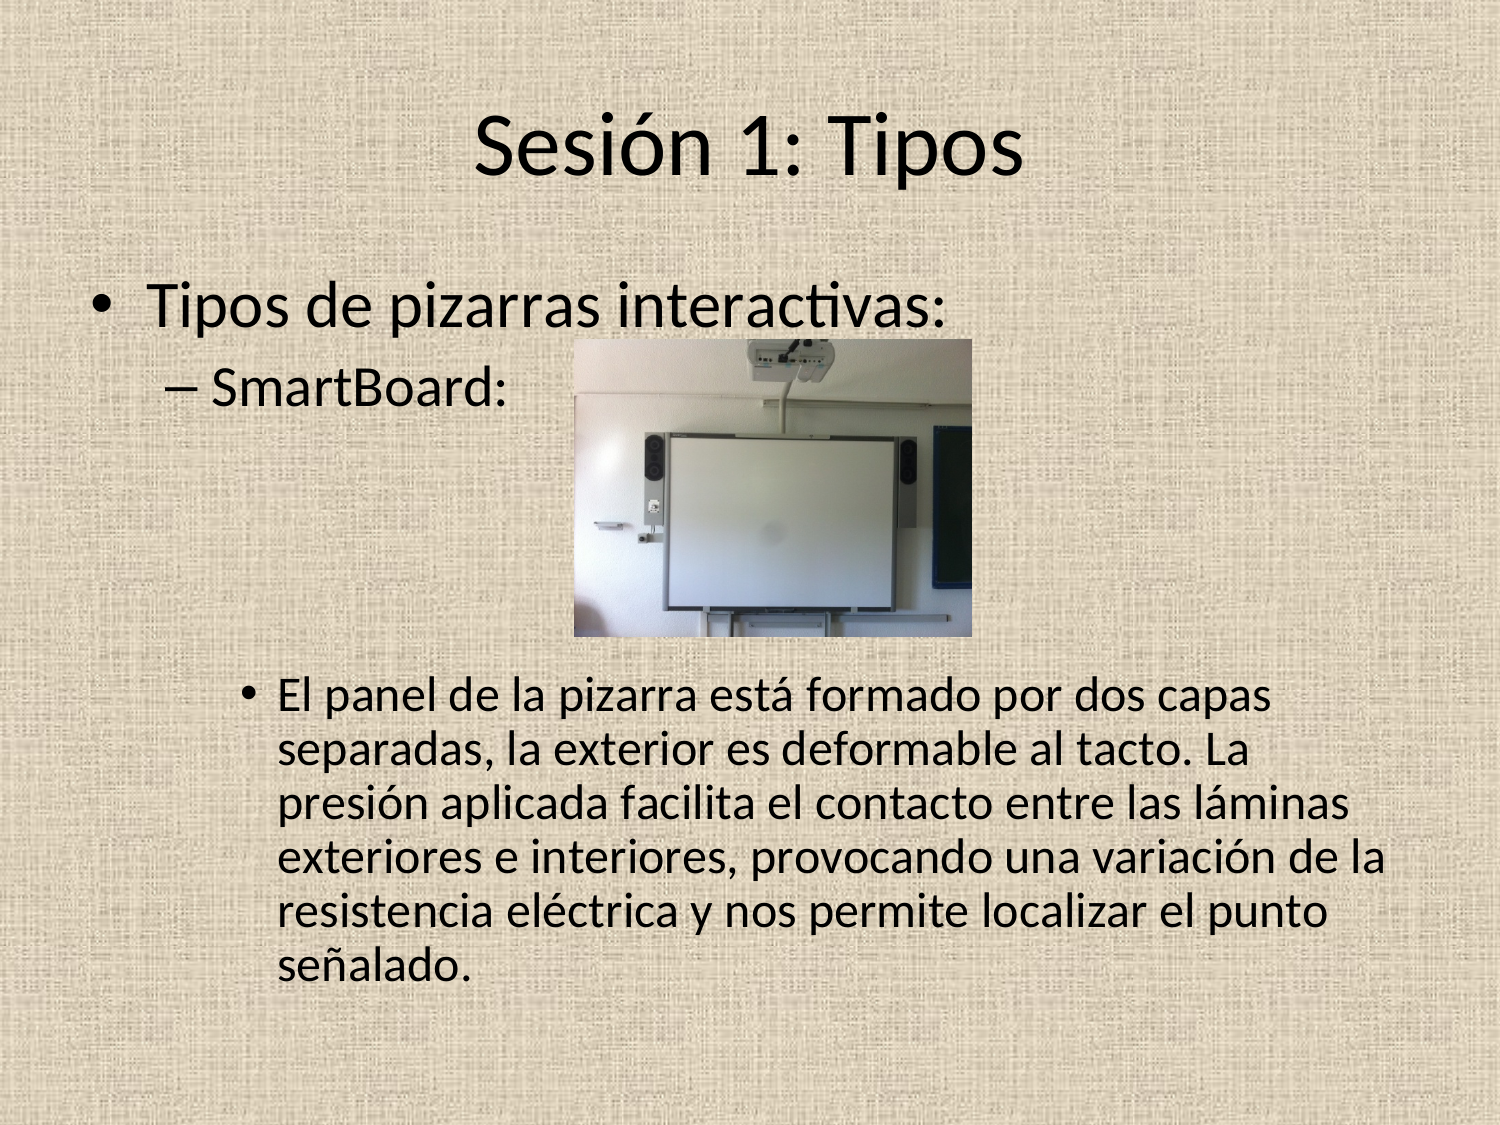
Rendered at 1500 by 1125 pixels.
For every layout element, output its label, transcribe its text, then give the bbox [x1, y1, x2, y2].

title Sesión 1: Tipos [75, 45, 1426, 233]
list Tipos de pizarras interactivas: SmartBoard: El panel de la pizarra está formado por dos capas separadas, la exterior es deformable al tacto. La presión aplicada facilita el contacto entre las láminas exteriores e interiores, provocando una variación de la resistencia eléctrica y nos permite localizar el punto señalado. [75, 262, 1426, 1005]
picture [0, 0, 1500, 1125]
